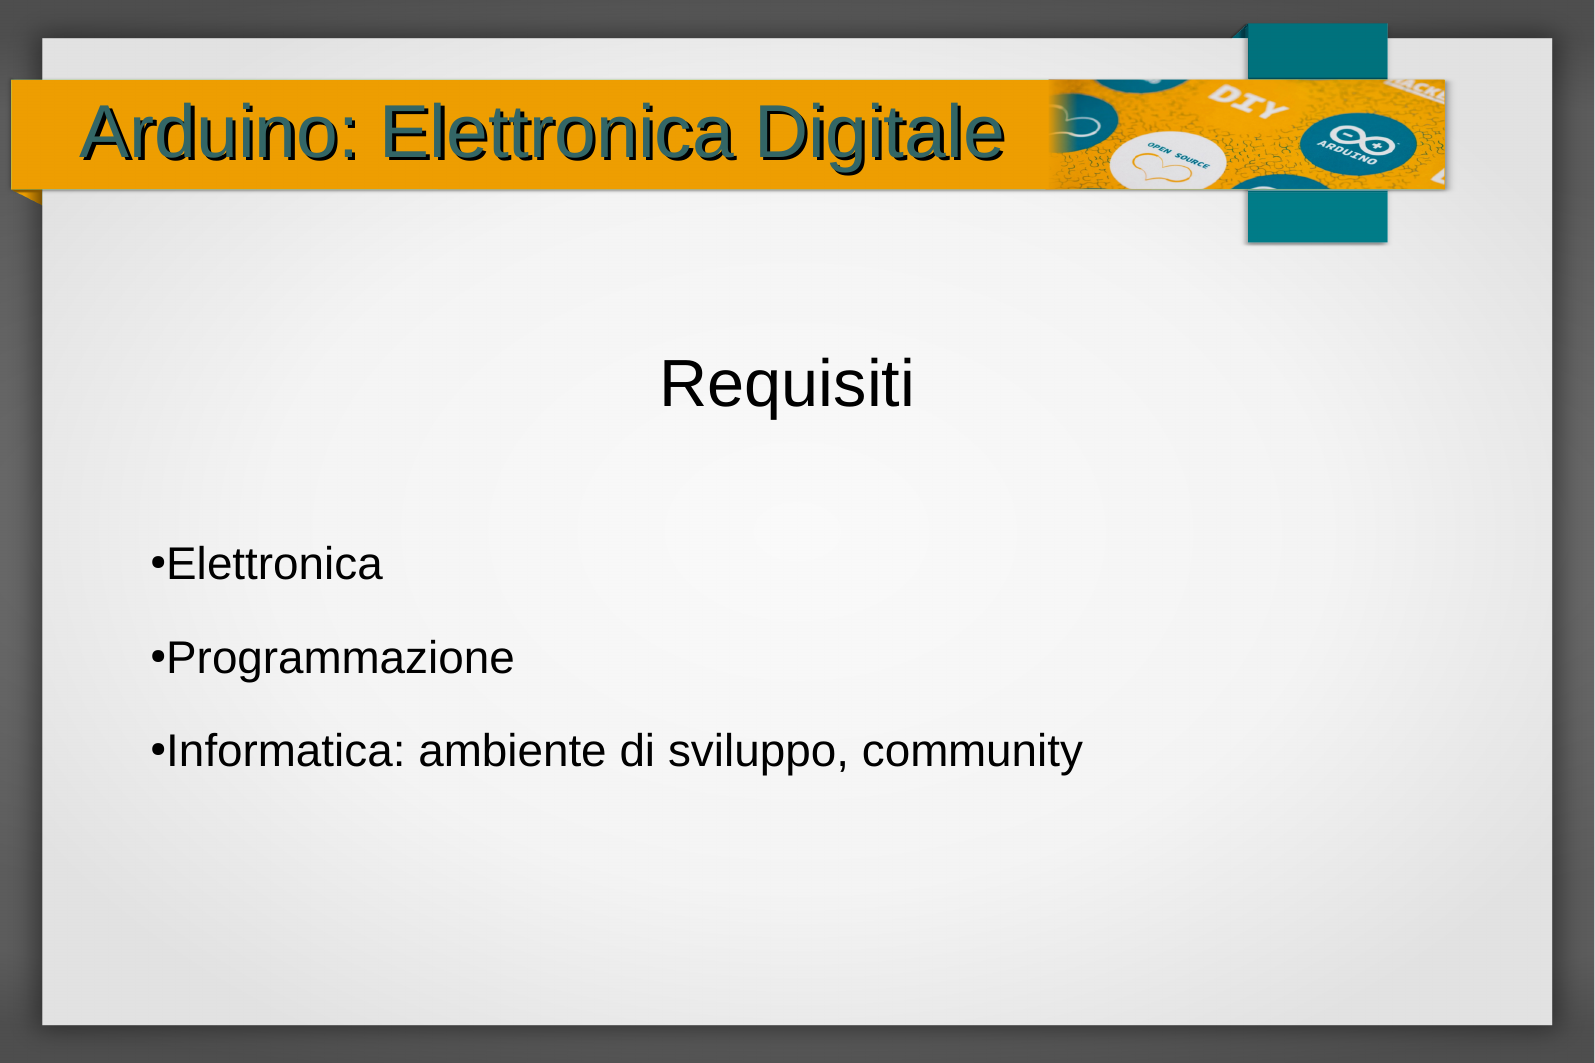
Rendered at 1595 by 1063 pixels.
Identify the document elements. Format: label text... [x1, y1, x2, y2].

subtitle Requisiti Elettronica Programmazione Informatica: ambiente di sviluppo, community [150, 253, 1426, 870]
picture [0, 0, 1595, 1063]
title Arduino: Elettronica Digitale [79, 80, 1219, 183]
